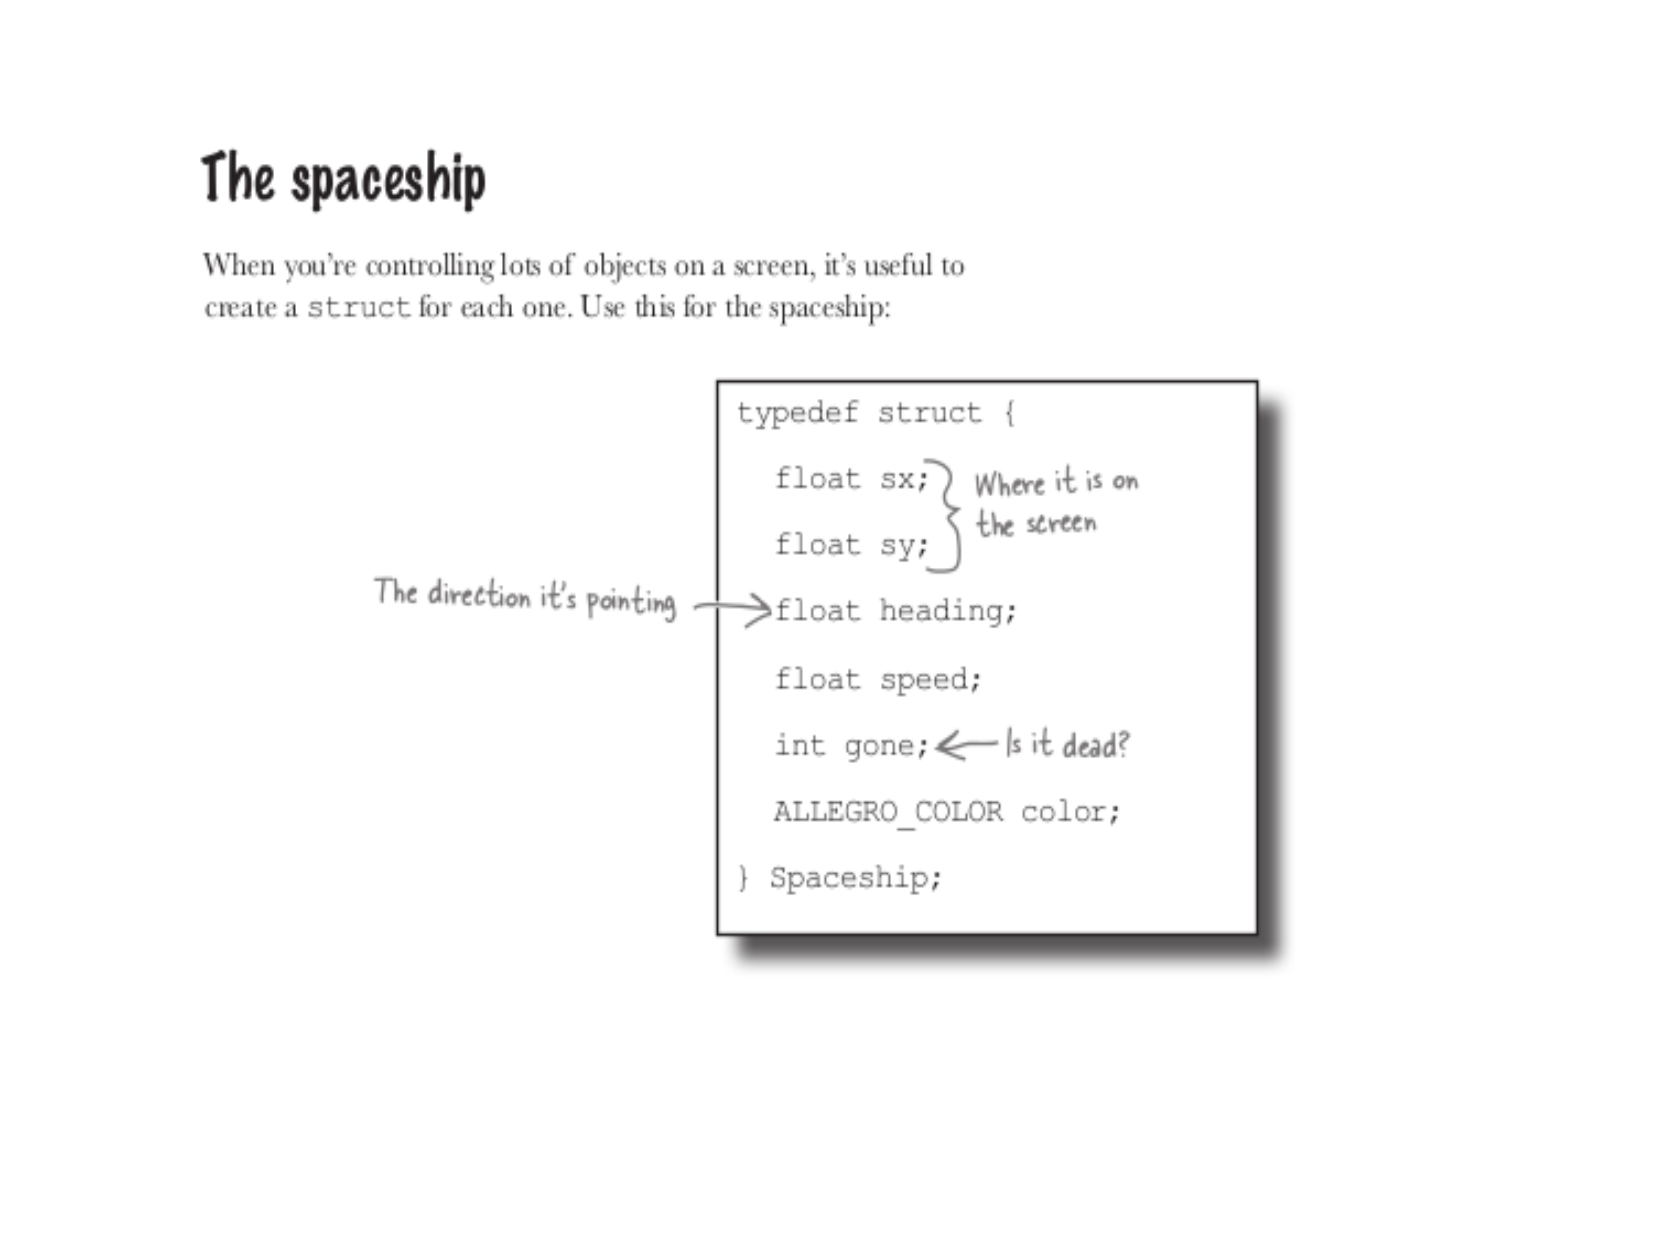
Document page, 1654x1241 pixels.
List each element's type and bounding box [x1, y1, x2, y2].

picture [177, 141, 1453, 993]
